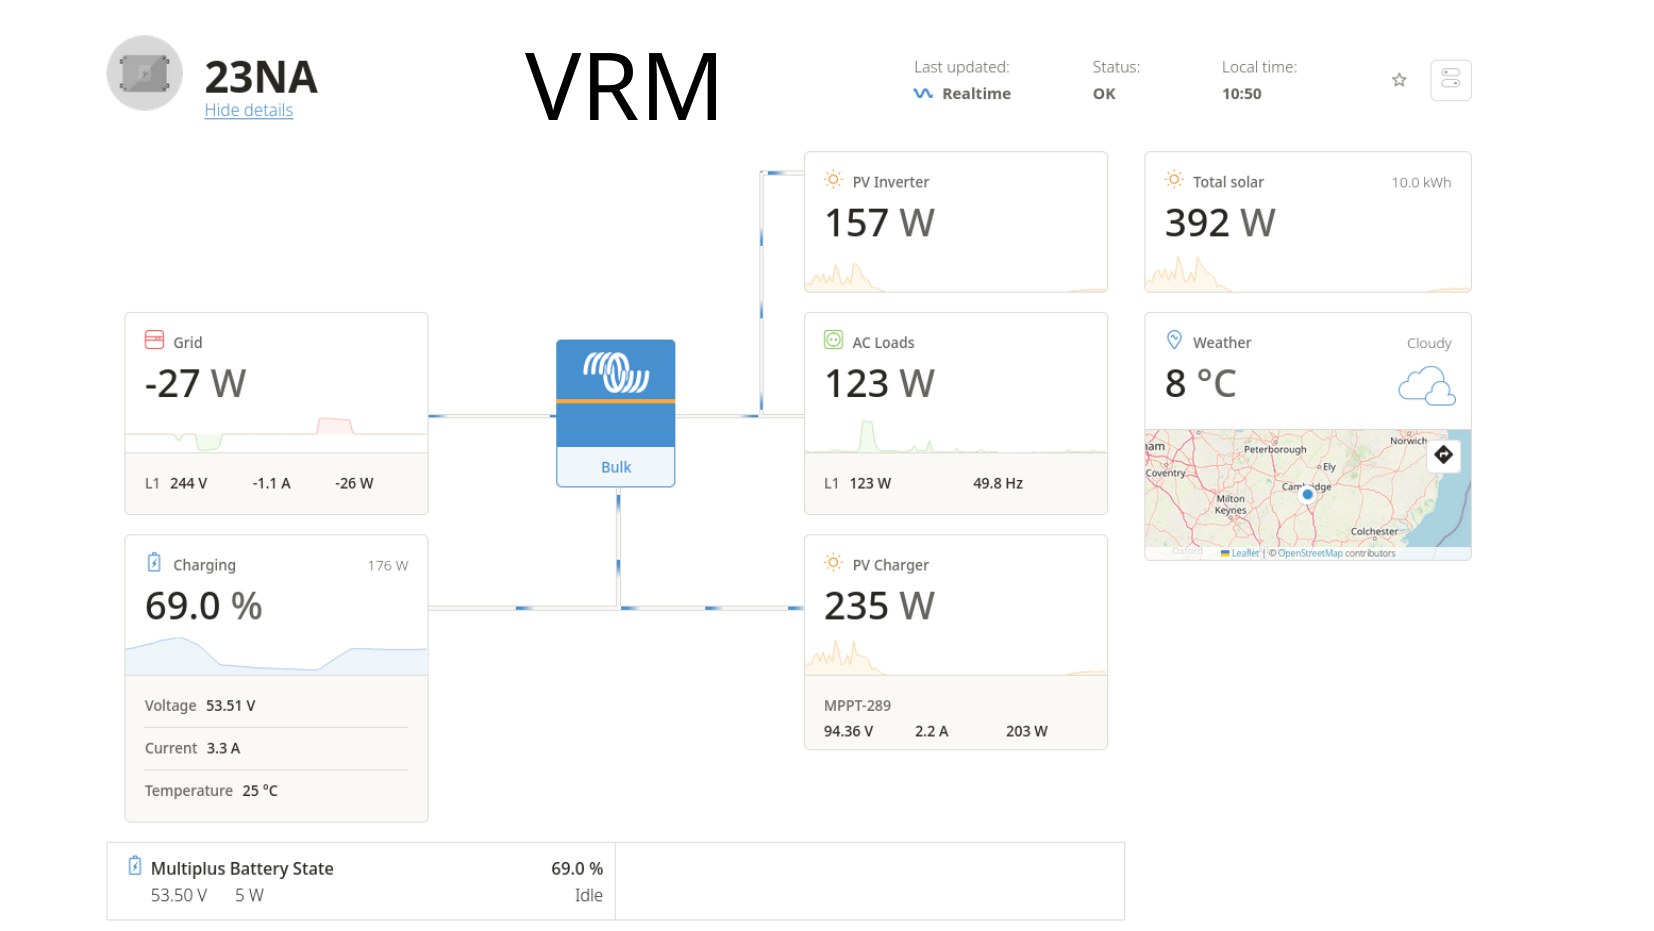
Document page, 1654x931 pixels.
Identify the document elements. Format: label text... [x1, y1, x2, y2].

title VRM [525, 0, 916, 148]
picture [83, 14, 1506, 931]
